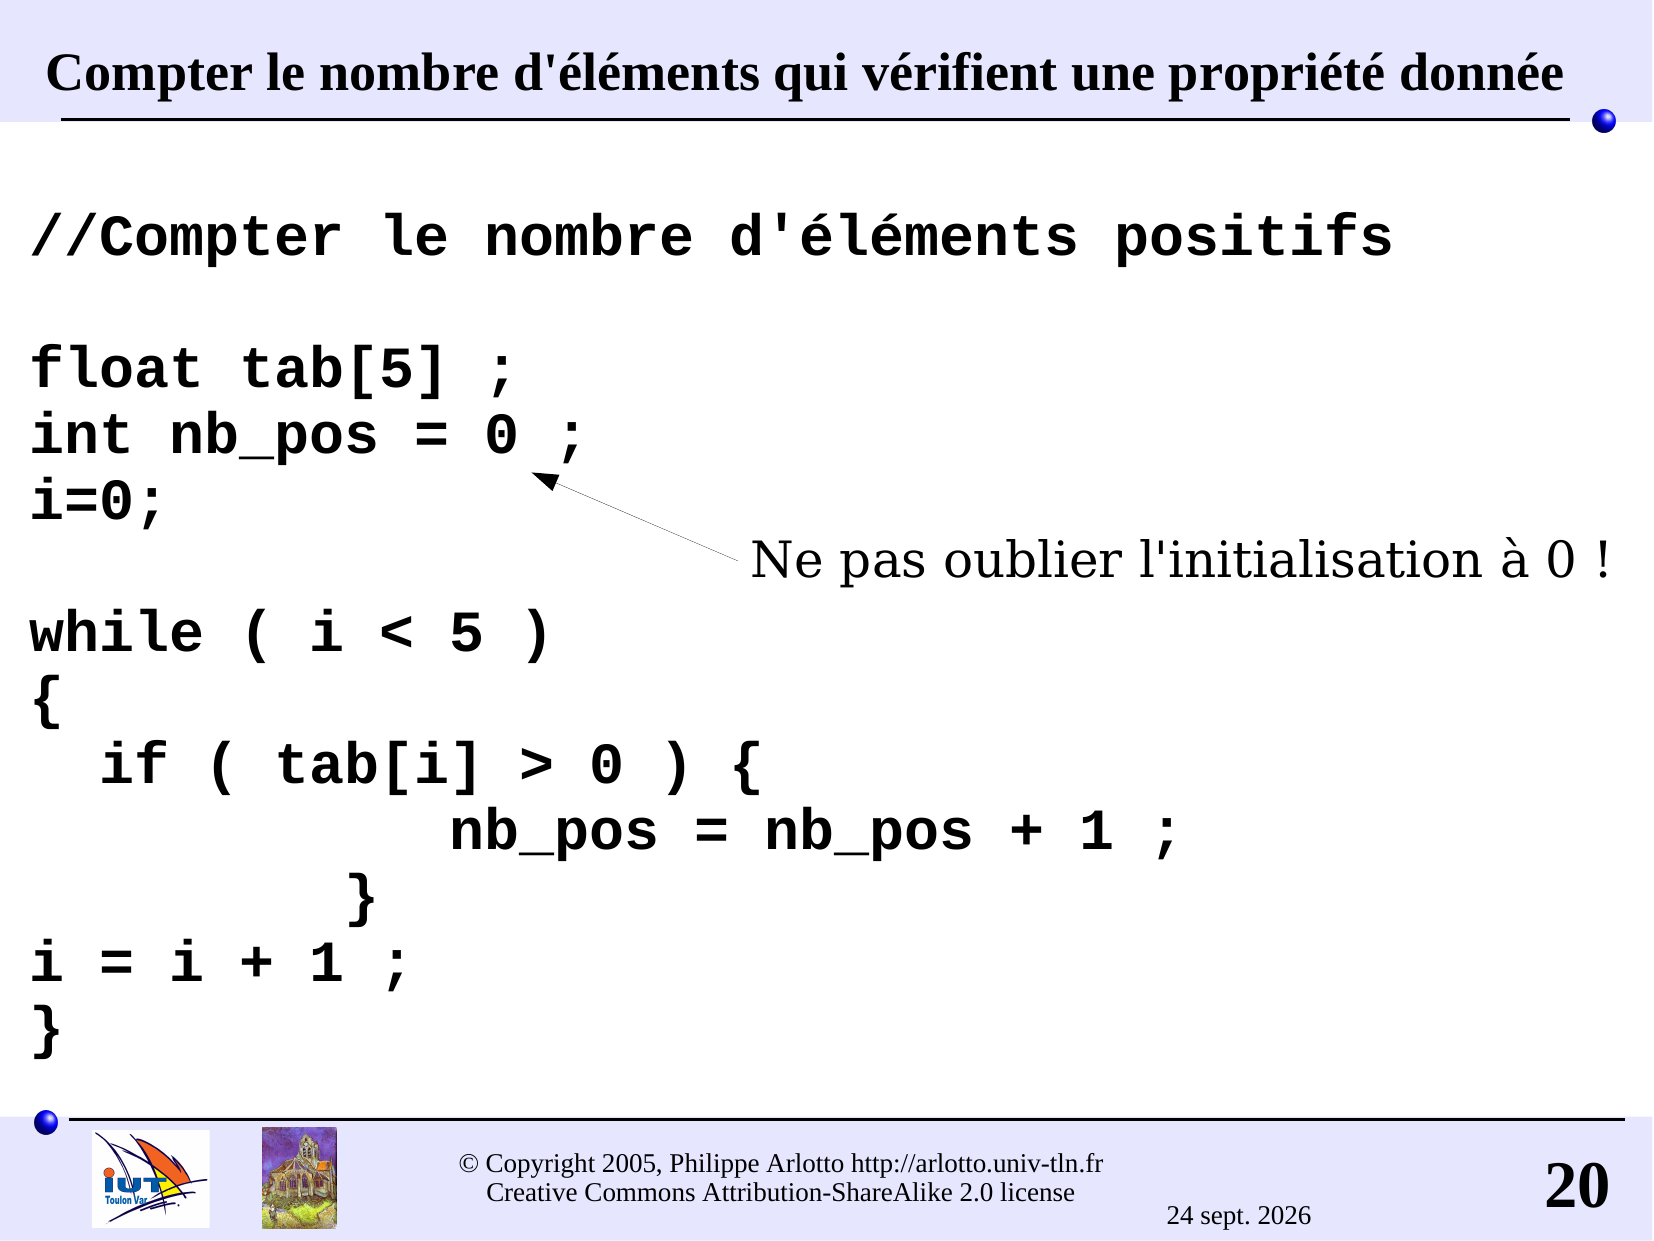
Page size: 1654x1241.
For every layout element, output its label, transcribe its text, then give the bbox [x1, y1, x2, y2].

text_box Ne pas oublier l'initialisation à 0 ! [750, 531, 1615, 591]
title Compter le nombre d'éléments qui vérifient une propriété donnée [0, 26, 1595, 119]
picture [262, 1127, 337, 1229]
text_box //Compter le nombre d'éléments positifs float tab[5] ; int nb_pos = 0 ; i=0; while ( i < 5 ) { if ( tab[i] > 0 ) { nb_pos = nb_pos + 1 ; } i = i + 1 ; } [29, 206, 1625, 1066]
